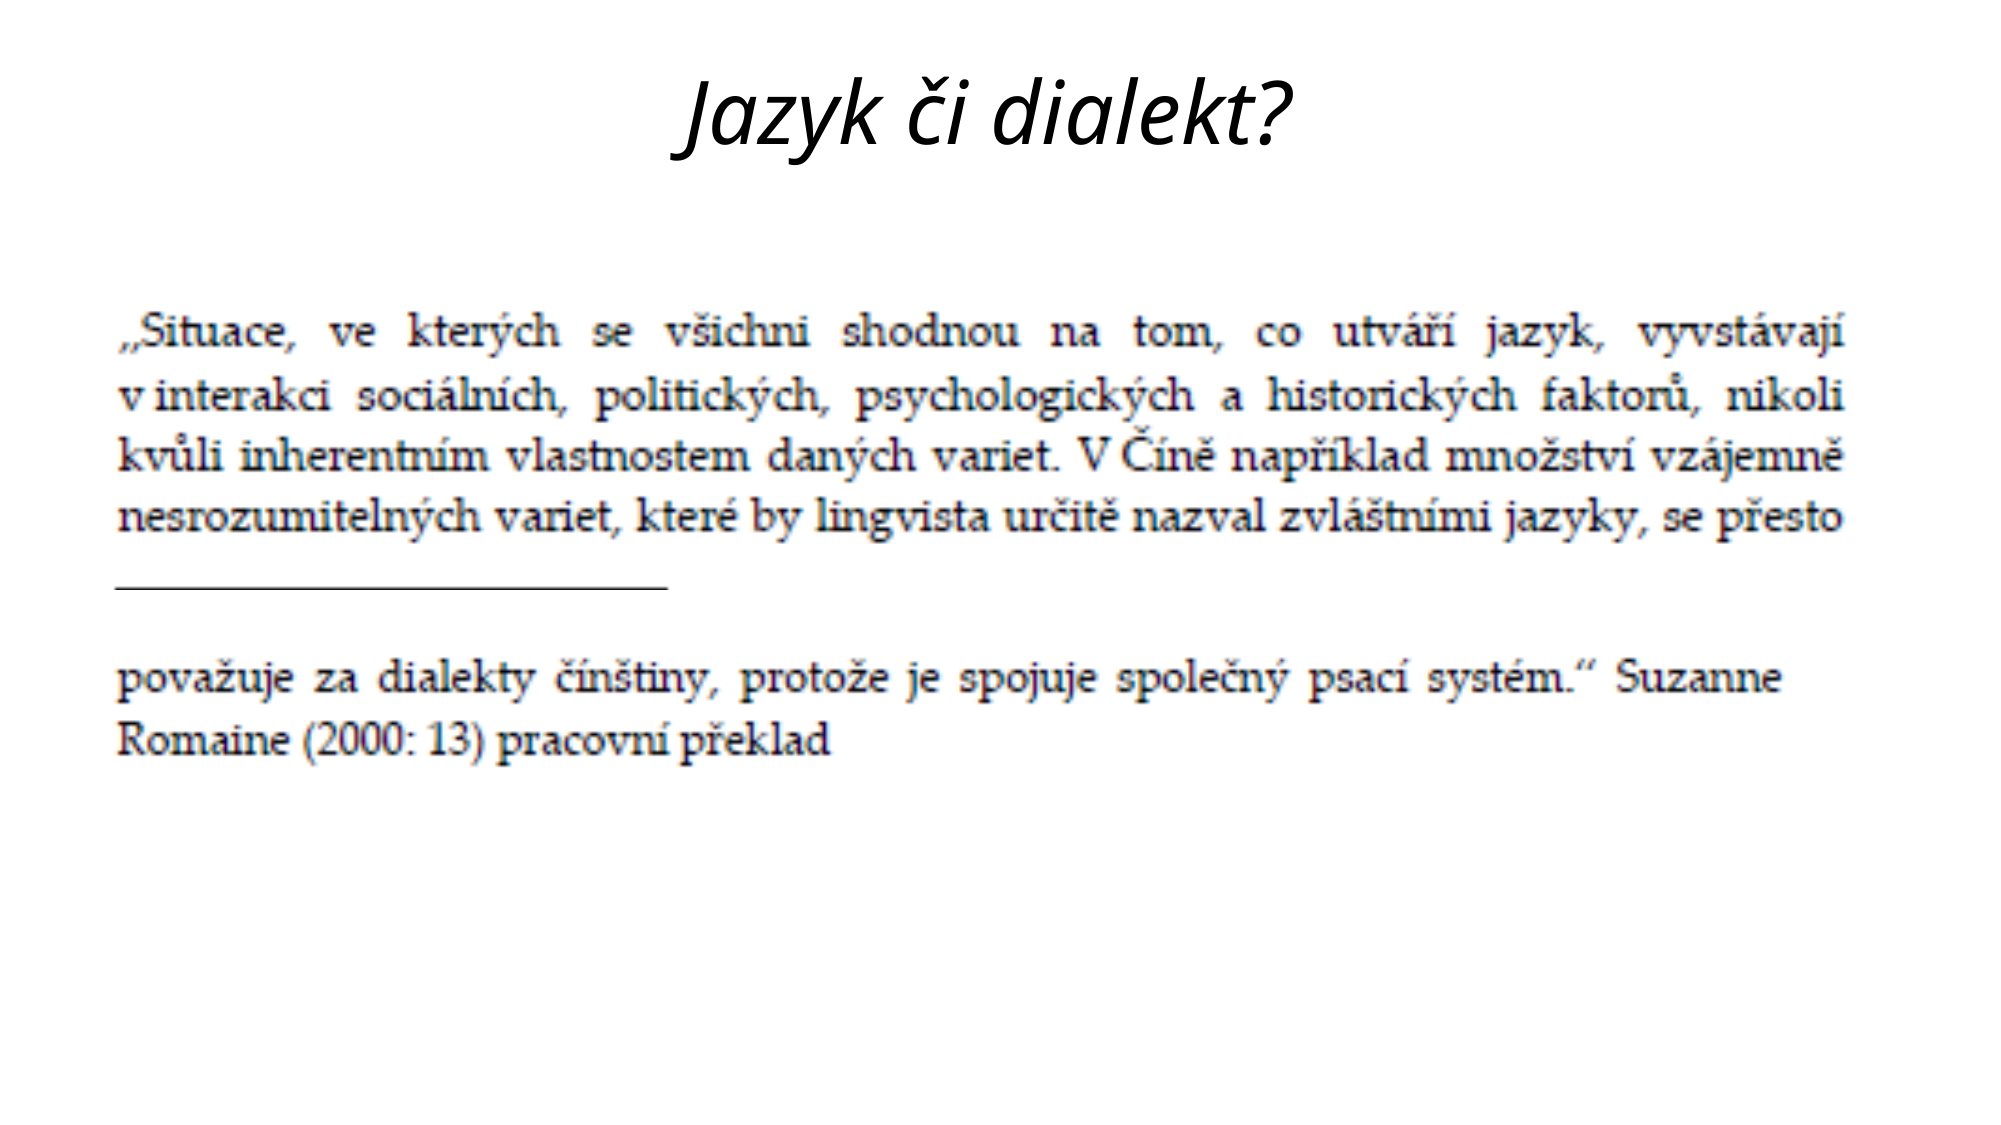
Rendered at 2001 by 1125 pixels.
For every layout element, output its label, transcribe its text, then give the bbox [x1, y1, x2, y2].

title Jazyk či dialekt? [137, 59, 1863, 257]
picture [0, 623, 1899, 805]
picture [60, 257, 1940, 590]
